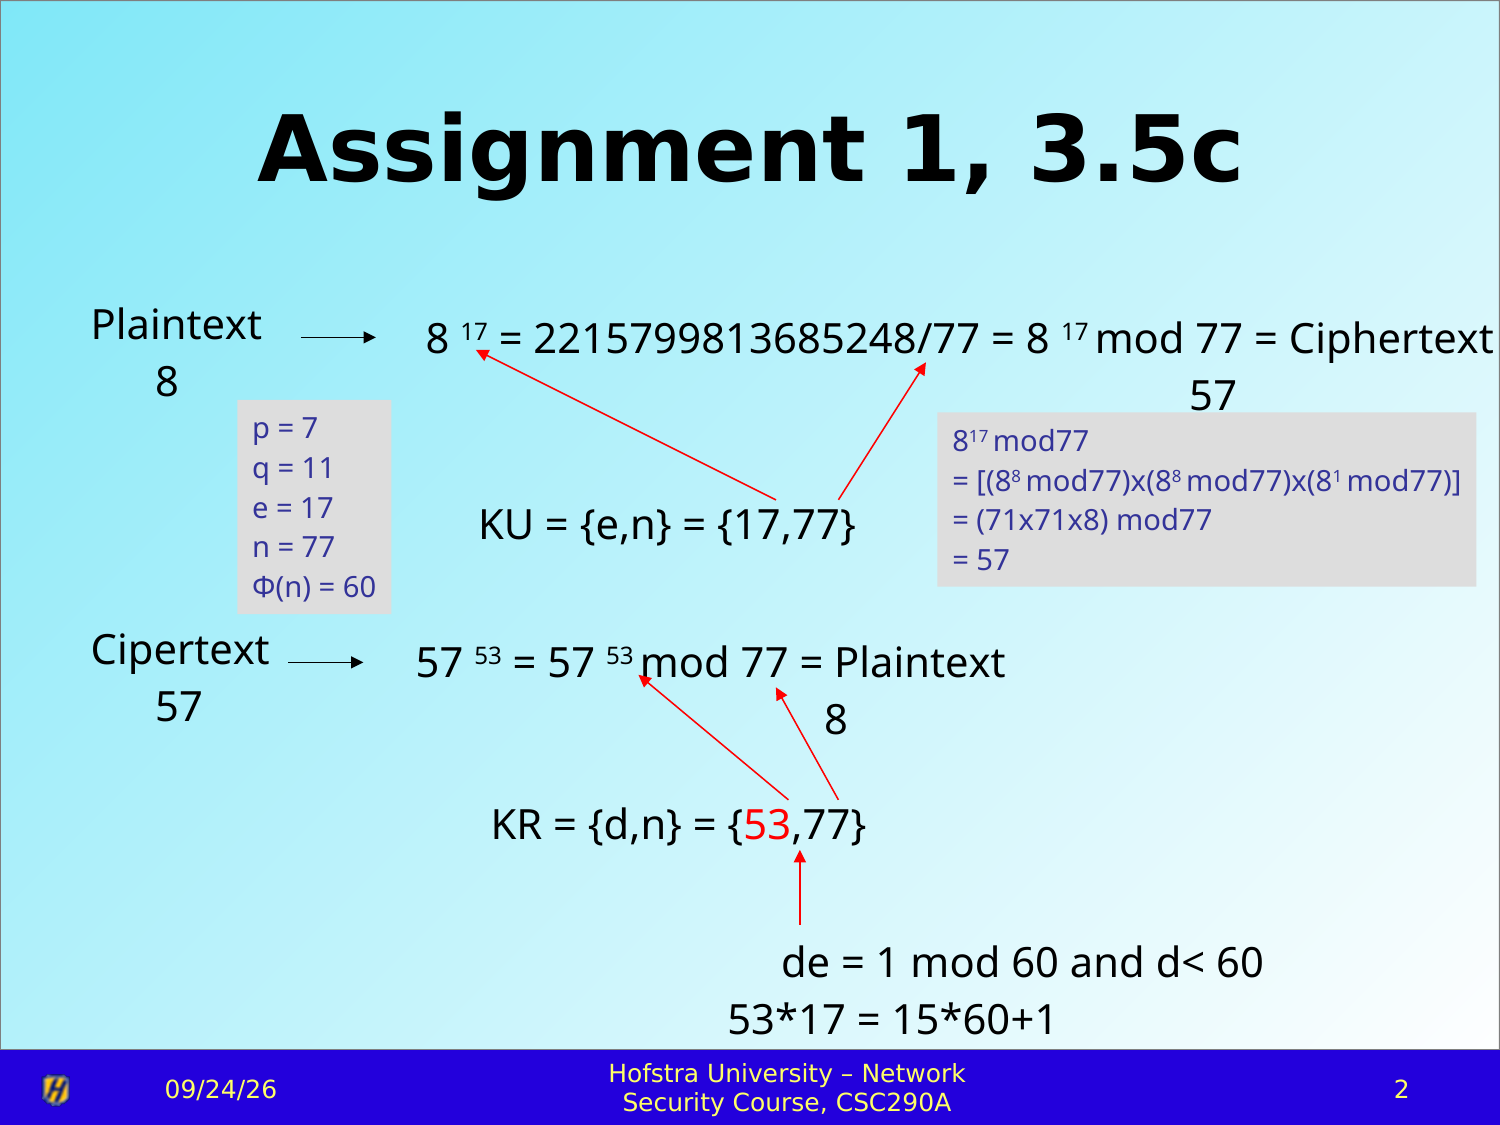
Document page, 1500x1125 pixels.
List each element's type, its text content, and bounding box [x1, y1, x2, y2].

text_box KU = {e,n} = {17,77} [463, 487, 872, 560]
text_box Plaintext 8 [75, 287, 278, 417]
text_box 57 53 = 57 53 mod 77 = Plaintext 8 [400, 624, 1021, 755]
text_box 817 mod77 = [(88 mod77)x(88 mod77)x(81 mod77)] = (71x71x8) mod77 = 57 [937, 412, 1477, 587]
text_box 8 17 = 2215799813685248/77 = 8 17 mod 77 = Ciphertext 57 [410, 300, 1500, 431]
title Assignment 1, 3.5c [112, 85, 1391, 212]
text_box KR = {d,n} = {53,77} [475, 787, 882, 860]
text_box p = 7 q = 11 e = 17 n = 77 Φ(n) = 60 [237, 399, 392, 615]
text_box de = 1 mod 60 and d< 60 53*17 = 15*60+1 [712, 924, 1280, 1055]
text_box Cipertext 57 [75, 612, 285, 742]
picture [37, 1072, 76, 1110]
